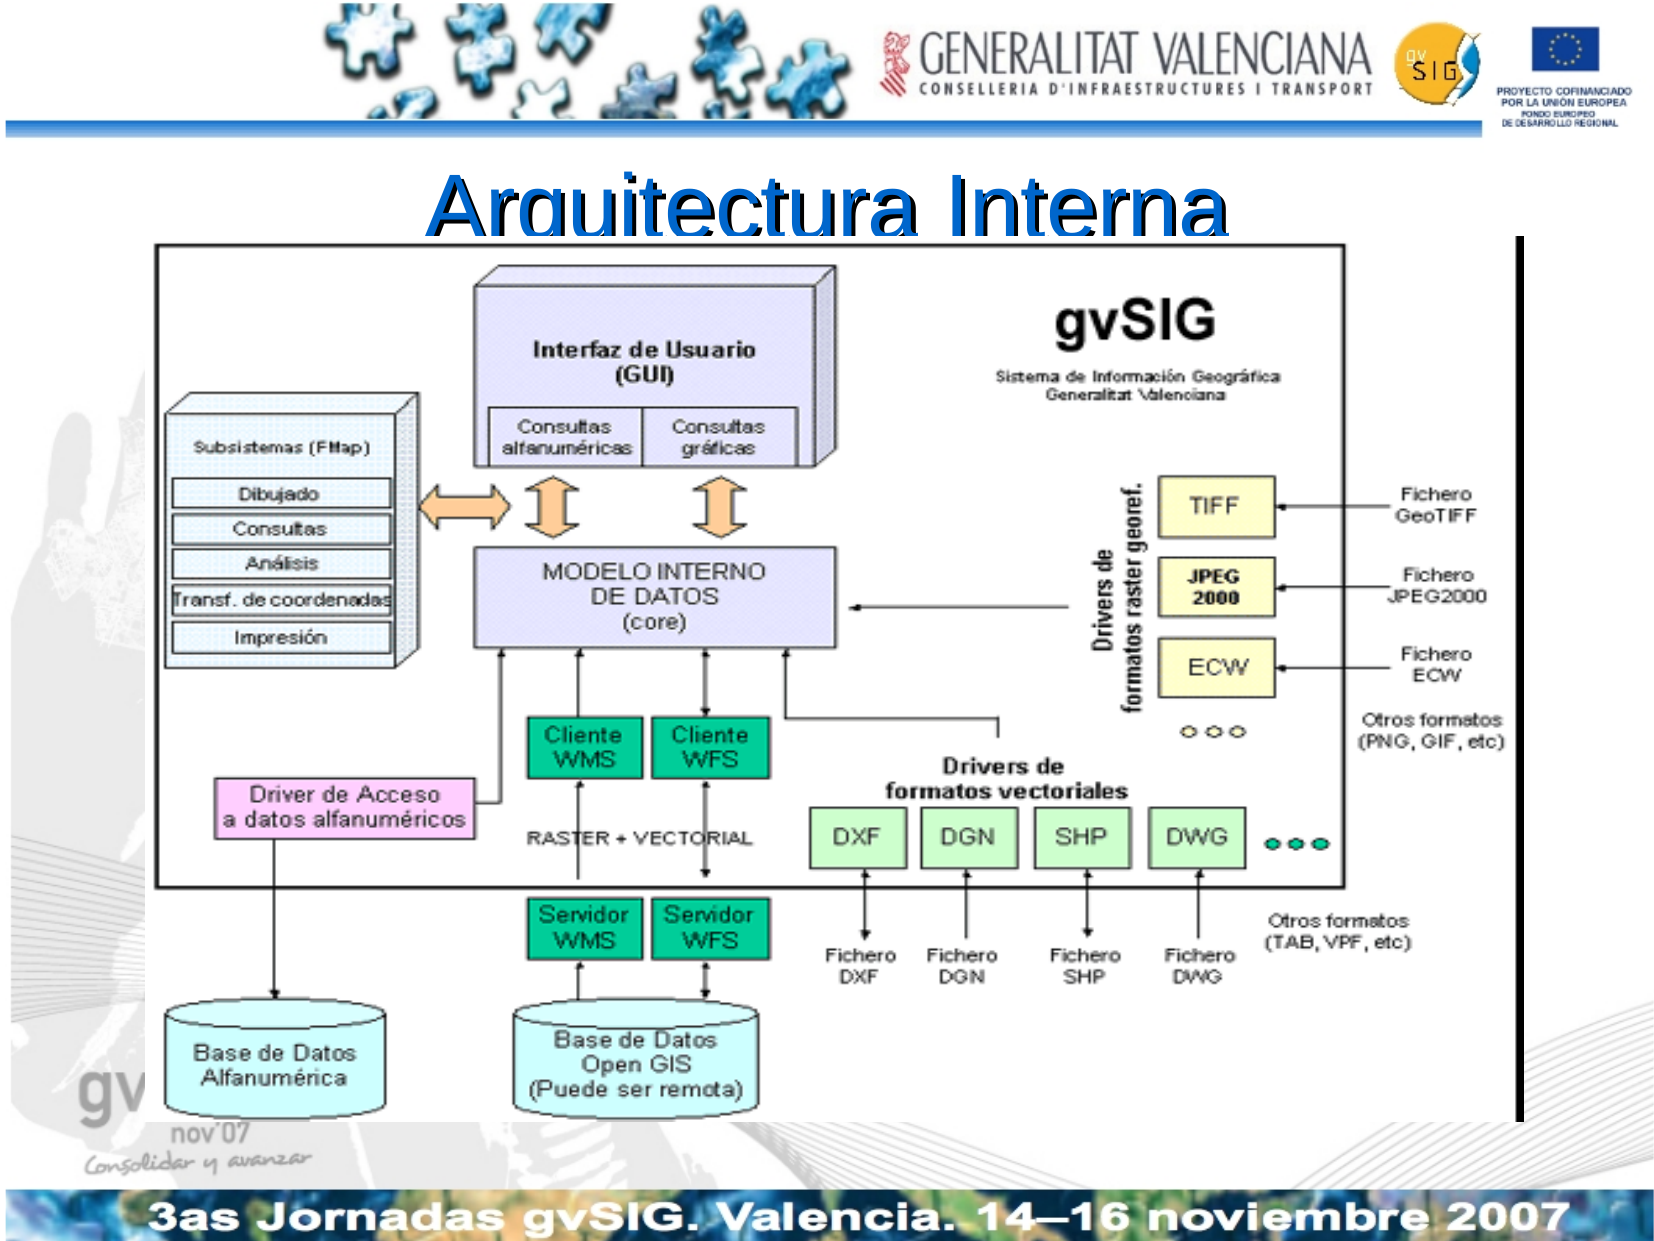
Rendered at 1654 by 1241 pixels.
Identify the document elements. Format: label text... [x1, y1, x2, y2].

picture [5, 2, 1654, 1241]
title Arquitectura Interna [121, 102, 1534, 311]
